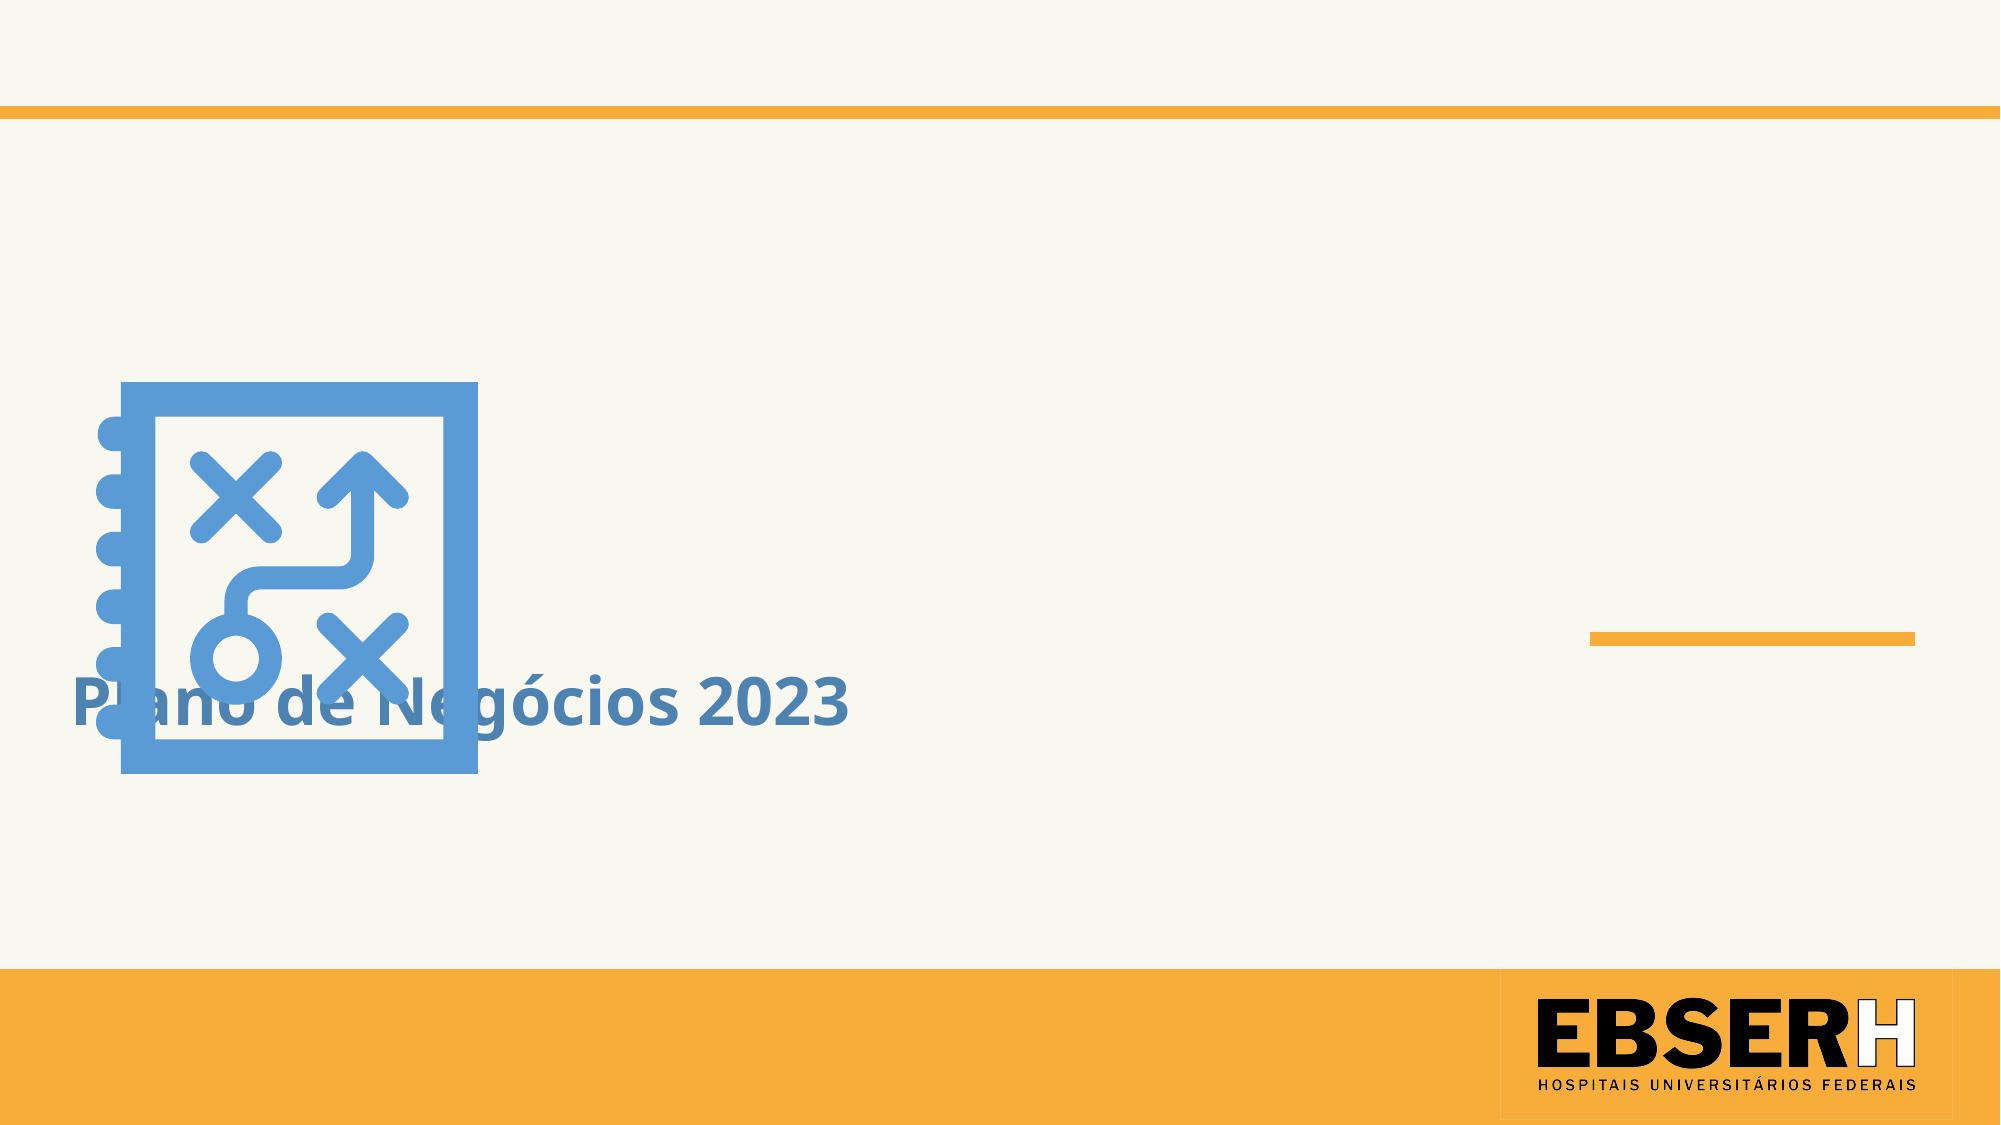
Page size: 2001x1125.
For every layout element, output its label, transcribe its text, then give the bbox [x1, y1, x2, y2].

text_box Plano de Negócios 2023 [562, 660, 1931, 858]
picture [1500, 968, 1953, 1120]
picture [2, 298, 562, 858]
text_box [1590, 632, 1915, 646]
text_box [0, 969, 2000, 1125]
text_box [0, 106, 2000, 119]
